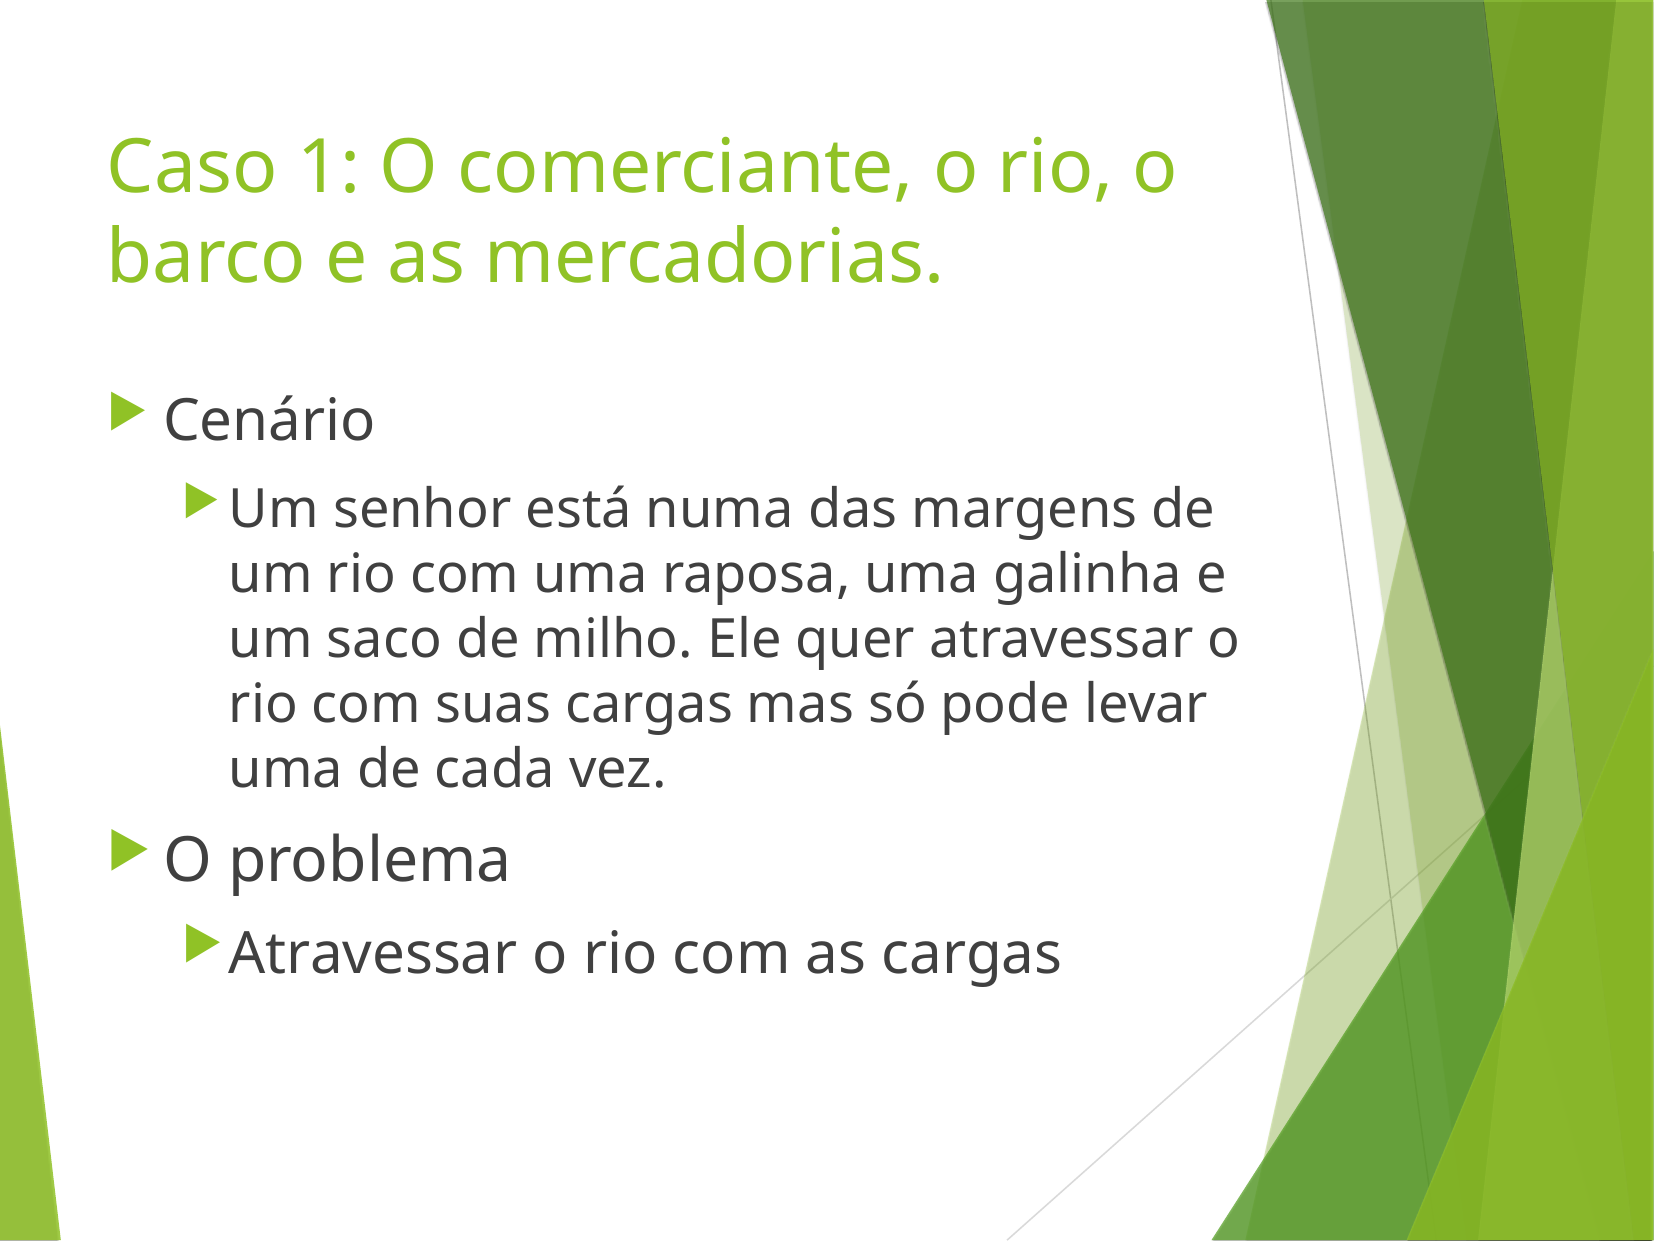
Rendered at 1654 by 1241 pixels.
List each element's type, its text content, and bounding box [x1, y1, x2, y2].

title Caso 1: O comerciante, o rio, o barco e as mercadorias. [91, 110, 1258, 349]
list Cenário Um senhor está numa das margens de um rio com uma raposa, uma galinha e um saco de milho. Ele quer atravessar o rio com suas cargas mas só pode levar uma de cada vez. O problema Atravessar o rio com as cargas [91, 374, 1258, 1200]
